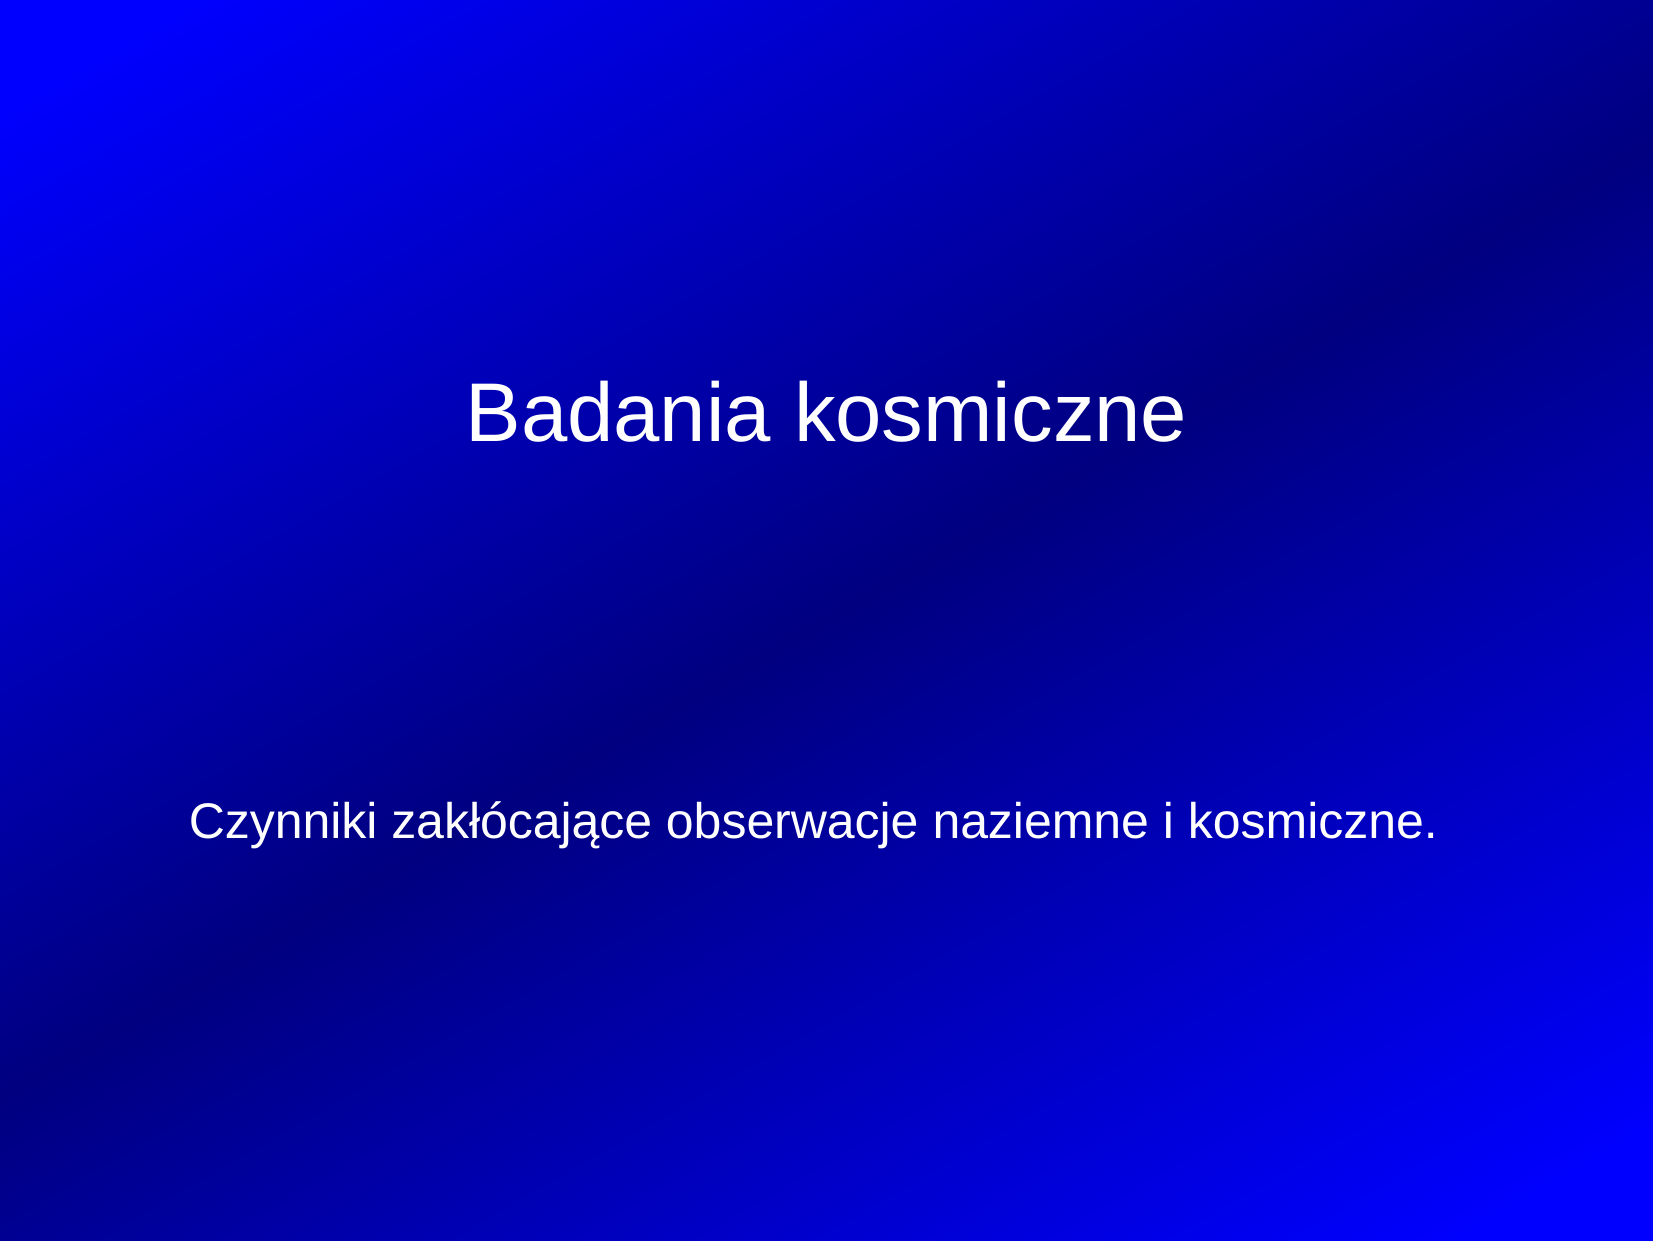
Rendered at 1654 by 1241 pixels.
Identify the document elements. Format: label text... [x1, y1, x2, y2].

text_box Czynniki zakłócające obserwacje naziemne i kosmiczne. [174, 785, 1454, 857]
text_box Badania kosmiczne [450, 358, 1203, 467]
